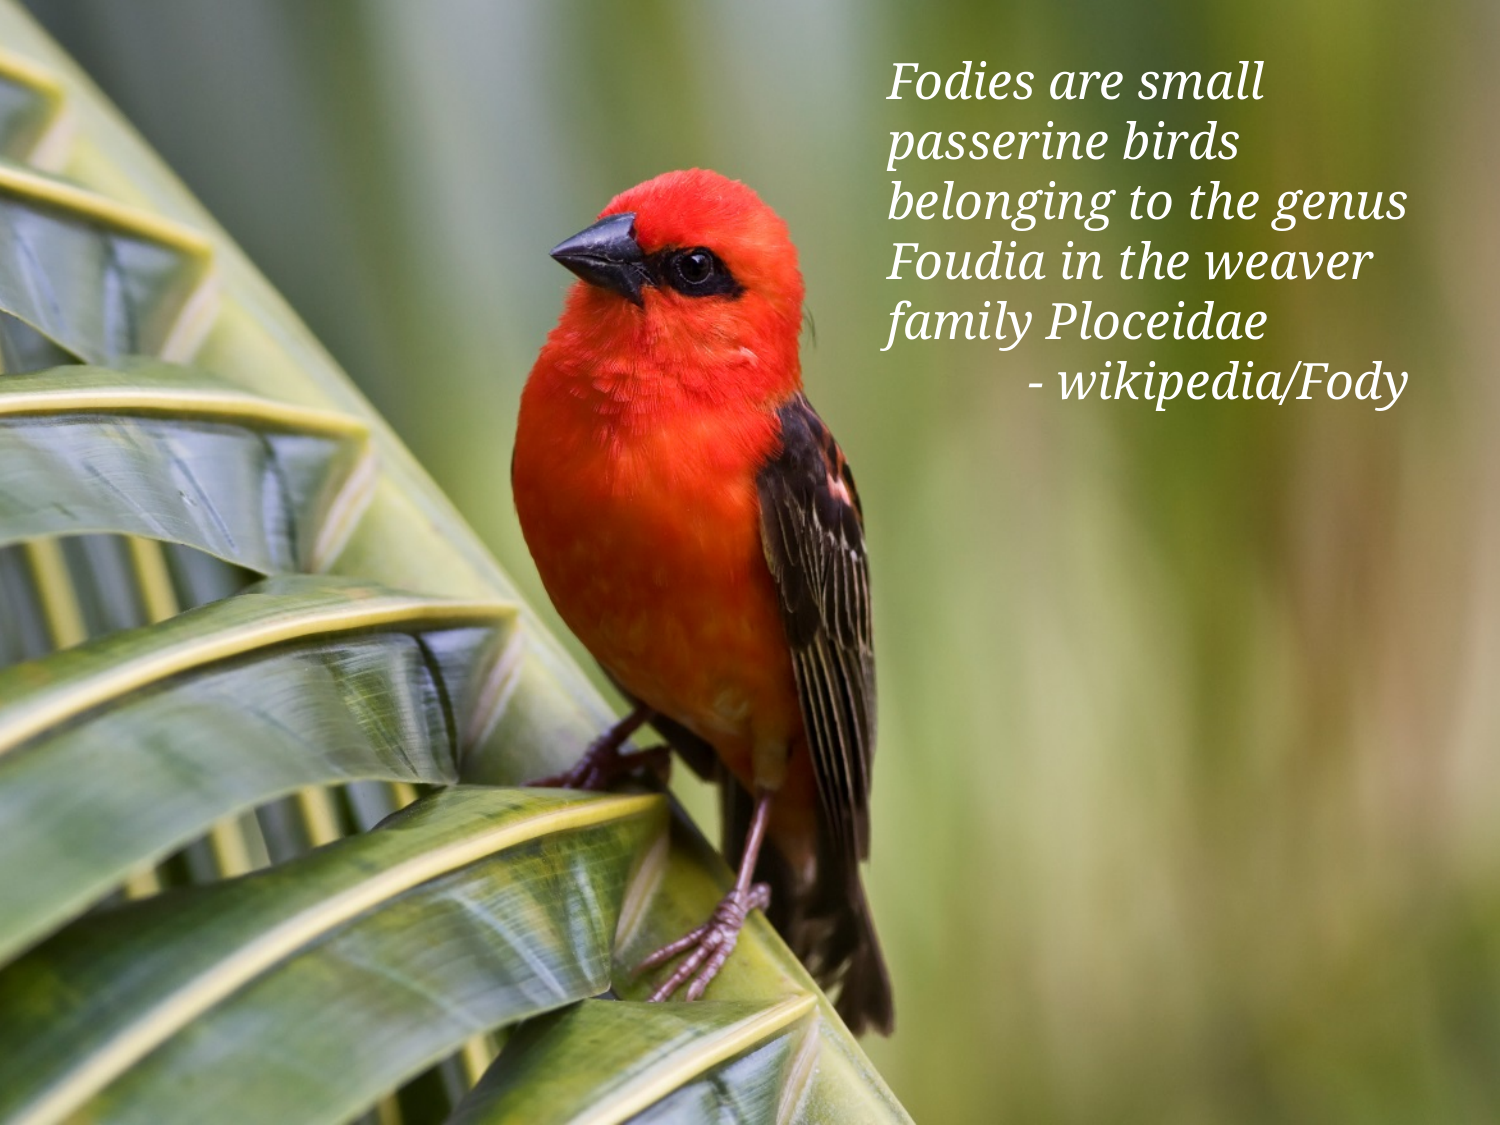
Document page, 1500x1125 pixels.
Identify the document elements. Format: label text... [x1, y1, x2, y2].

picture [0, 0, 1500, 1125]
text_box Fodies are small passerine birds belonging to the genus Foudia in the weaver family Ploceidae - wikipedia/Fody [872, 42, 1480, 417]
